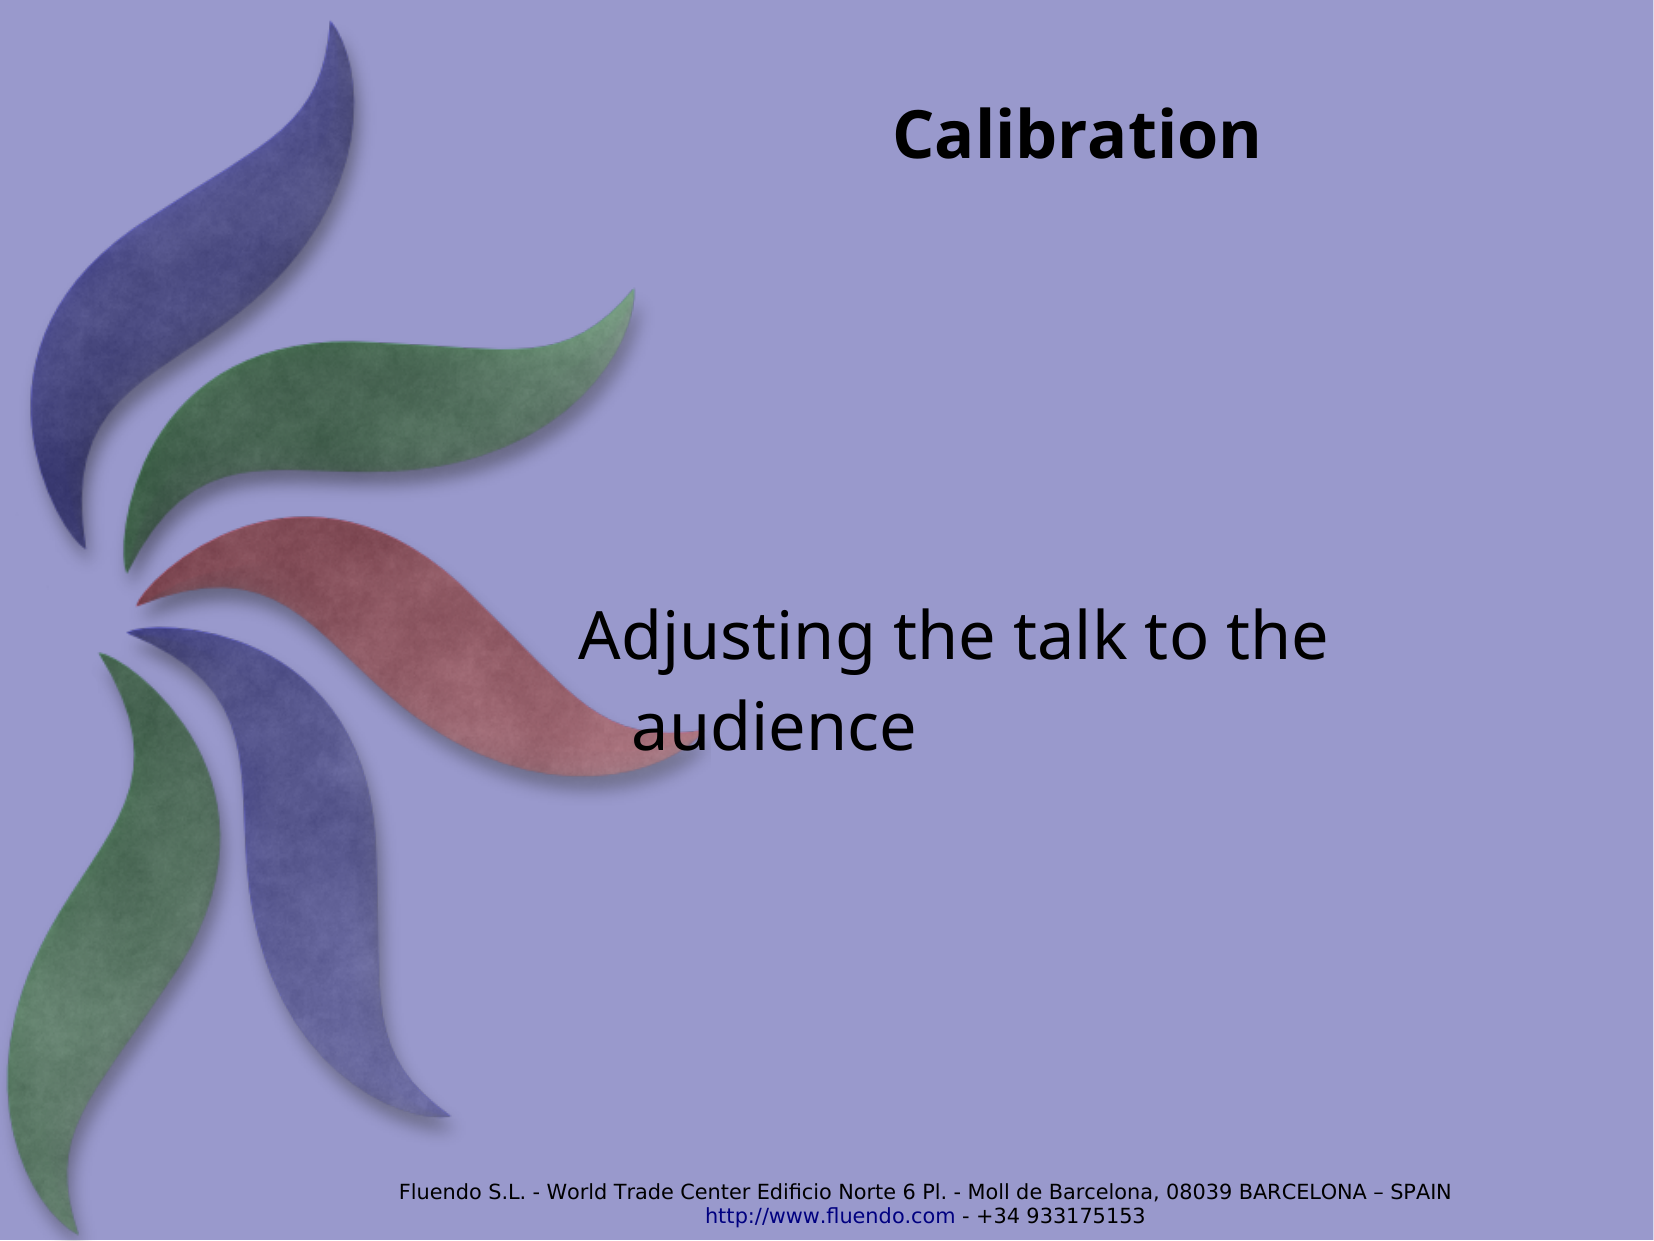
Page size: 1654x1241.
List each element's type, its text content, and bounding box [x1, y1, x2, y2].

title Calibration [560, 58, 1595, 207]
list Adjusting the talk to the audience [560, 236, 1595, 1123]
picture [0, 0, 711, 1241]
